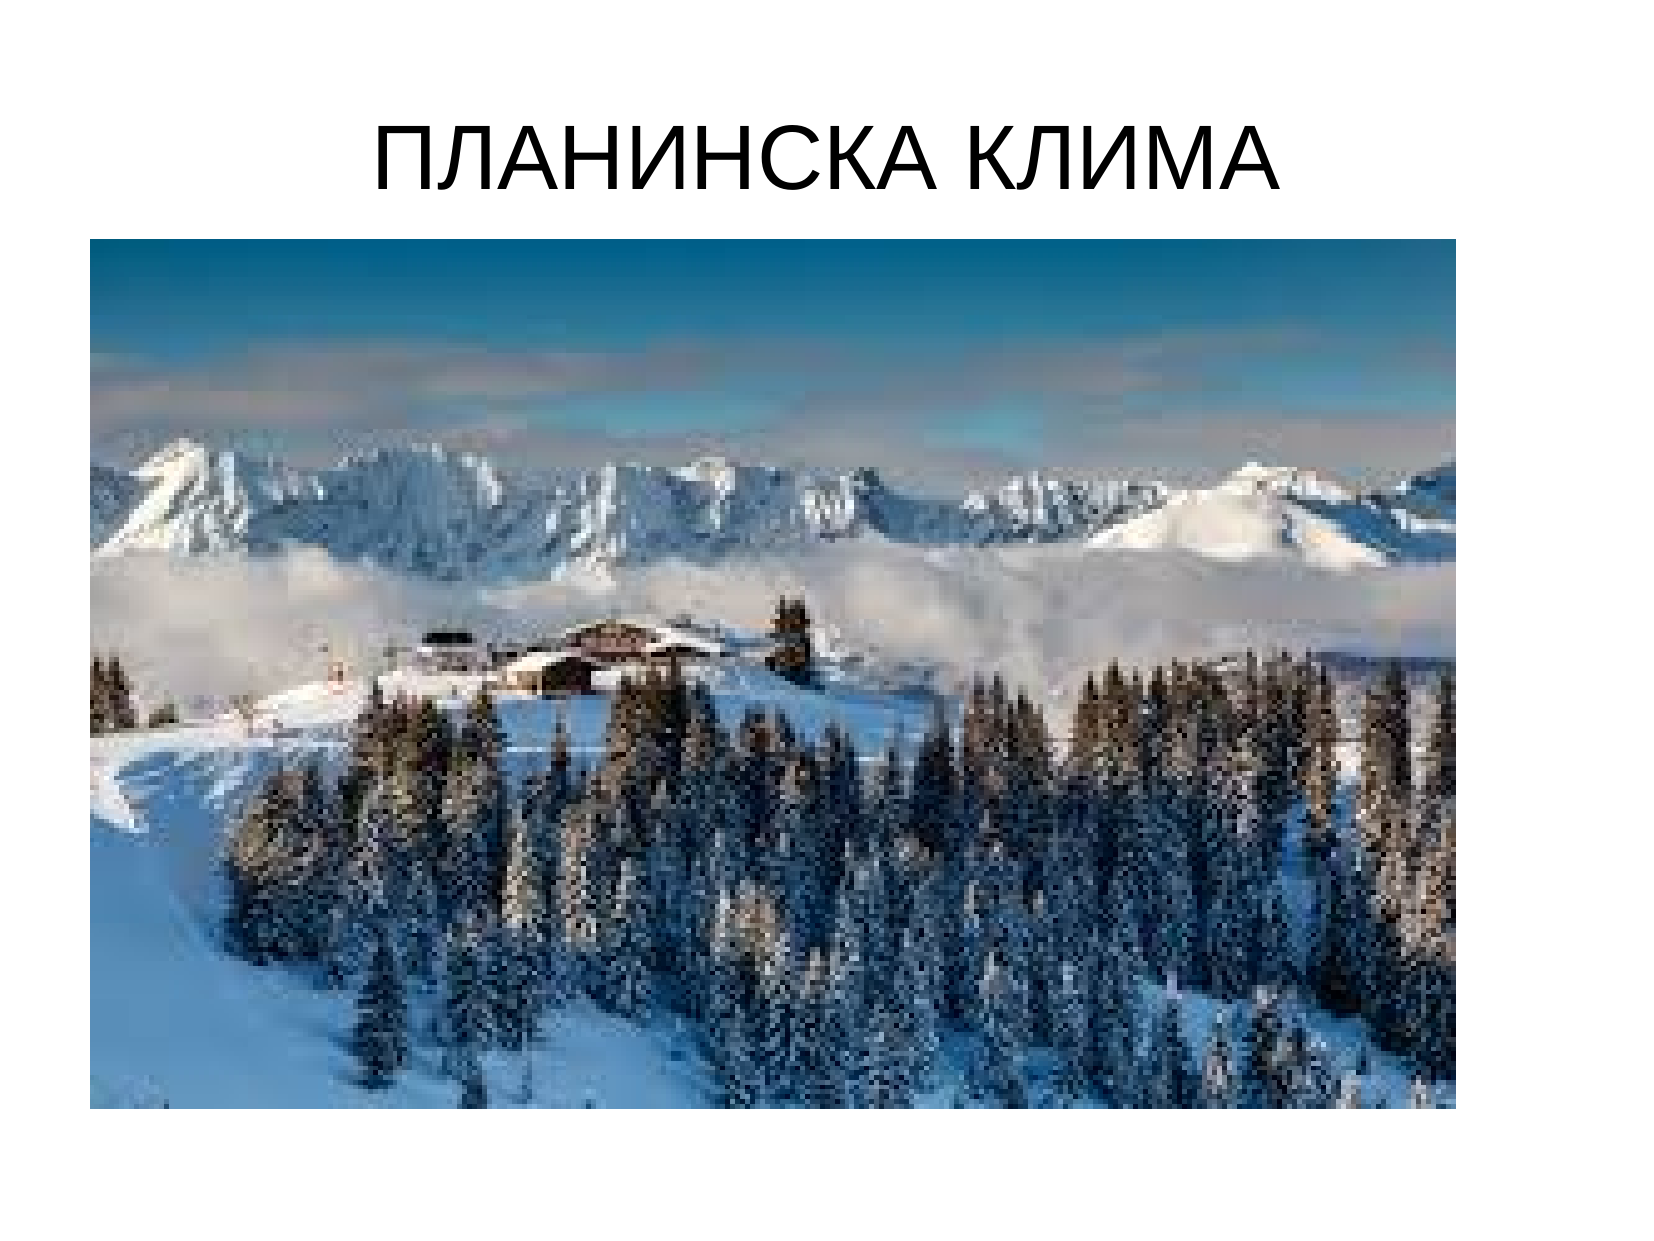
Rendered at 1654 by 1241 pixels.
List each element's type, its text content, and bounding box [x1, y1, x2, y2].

title ПЛАНИНСКА КЛИМА [82, 49, 1571, 257]
picture [90, 240, 1456, 1109]
